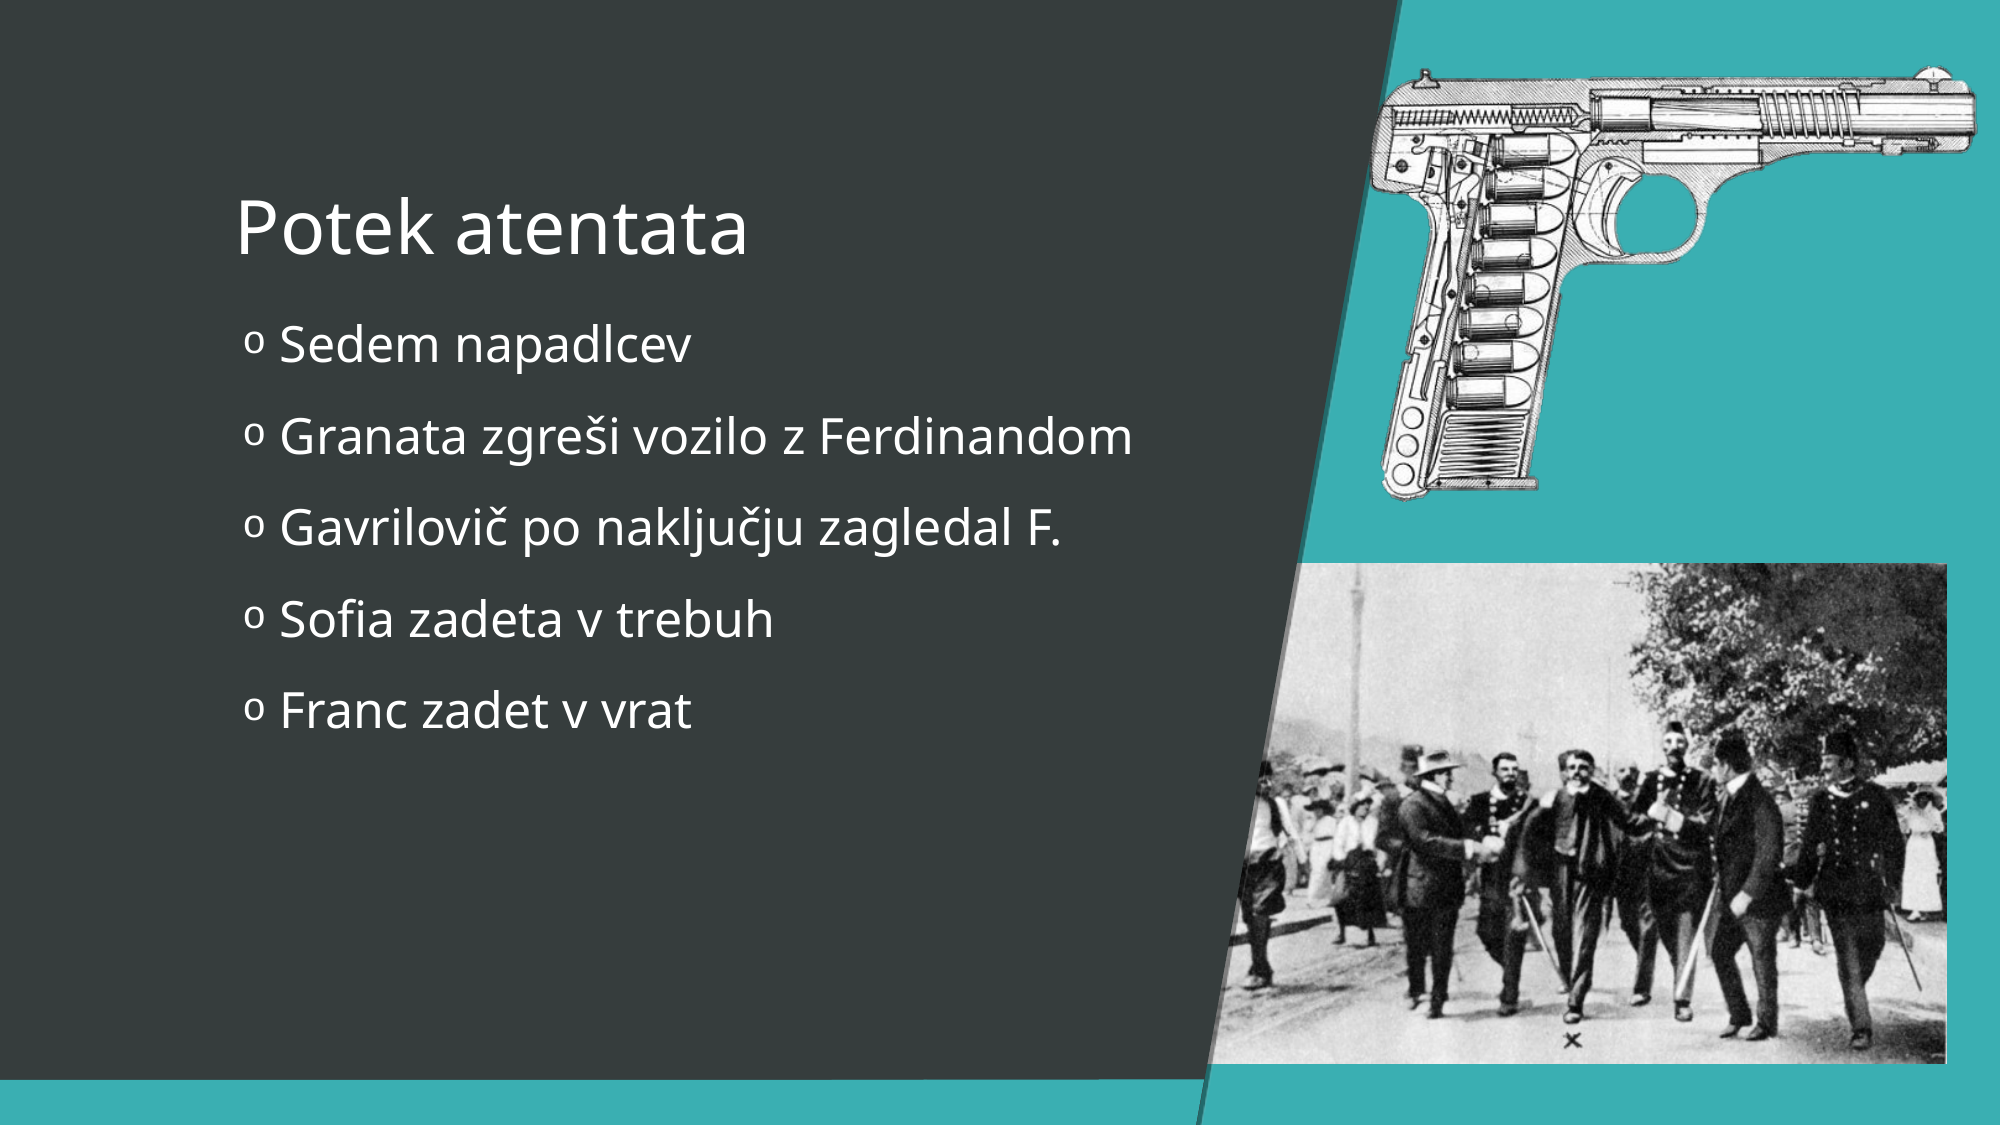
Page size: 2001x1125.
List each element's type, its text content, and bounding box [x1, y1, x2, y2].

title Potek atentata [220, 76, 1106, 279]
picture [1208, 563, 1947, 1064]
text_box [831, 0, 2000, 1125]
picture [1362, 56, 1980, 502]
list Sedem napadlcev Granata zgreši vozilo z Ferdinandom Gavrilovič po naključju zagledal F. Sofia zadeta v trebuh Franc zadet v vrat [220, 311, 1780, 989]
